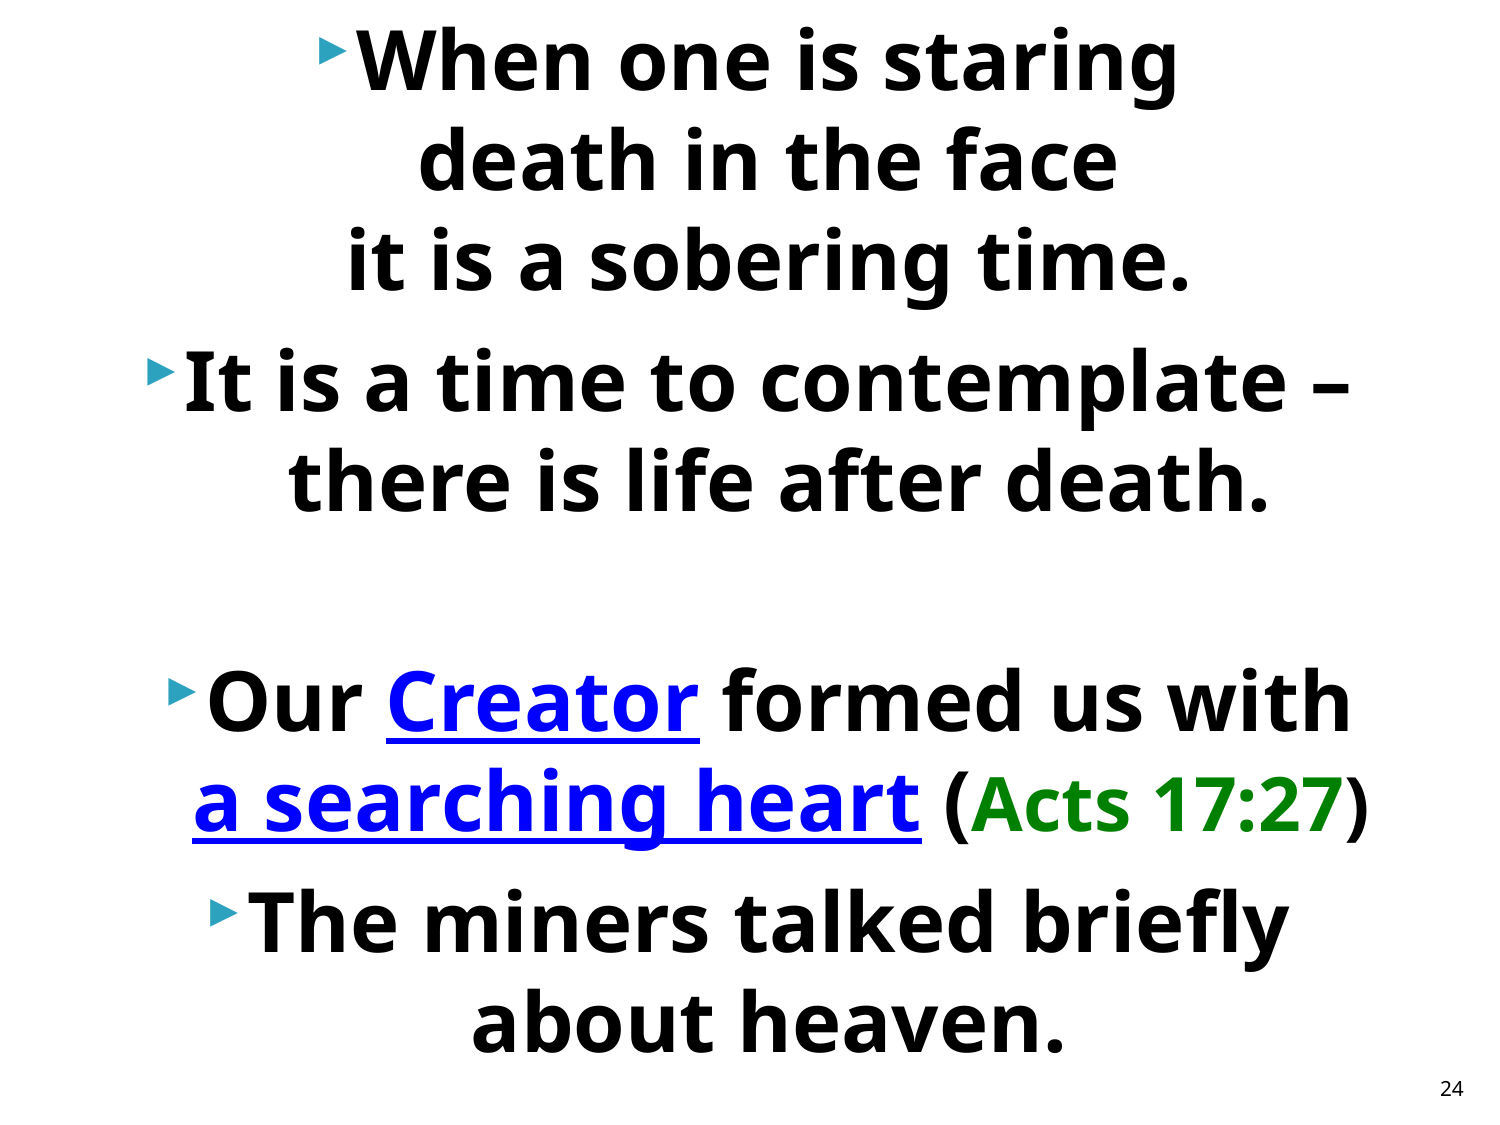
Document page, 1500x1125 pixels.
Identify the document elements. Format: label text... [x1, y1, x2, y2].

slide_number <number> [1418, 1051, 1479, 1112]
list When one is staring death in the face it is a sobering time. It is a time to contemplate – there is life after death. Our Creator formed us with a searching heart (Acts 17:27) The miners talked briefly about heaven. [0, 0, 1500, 1125]
